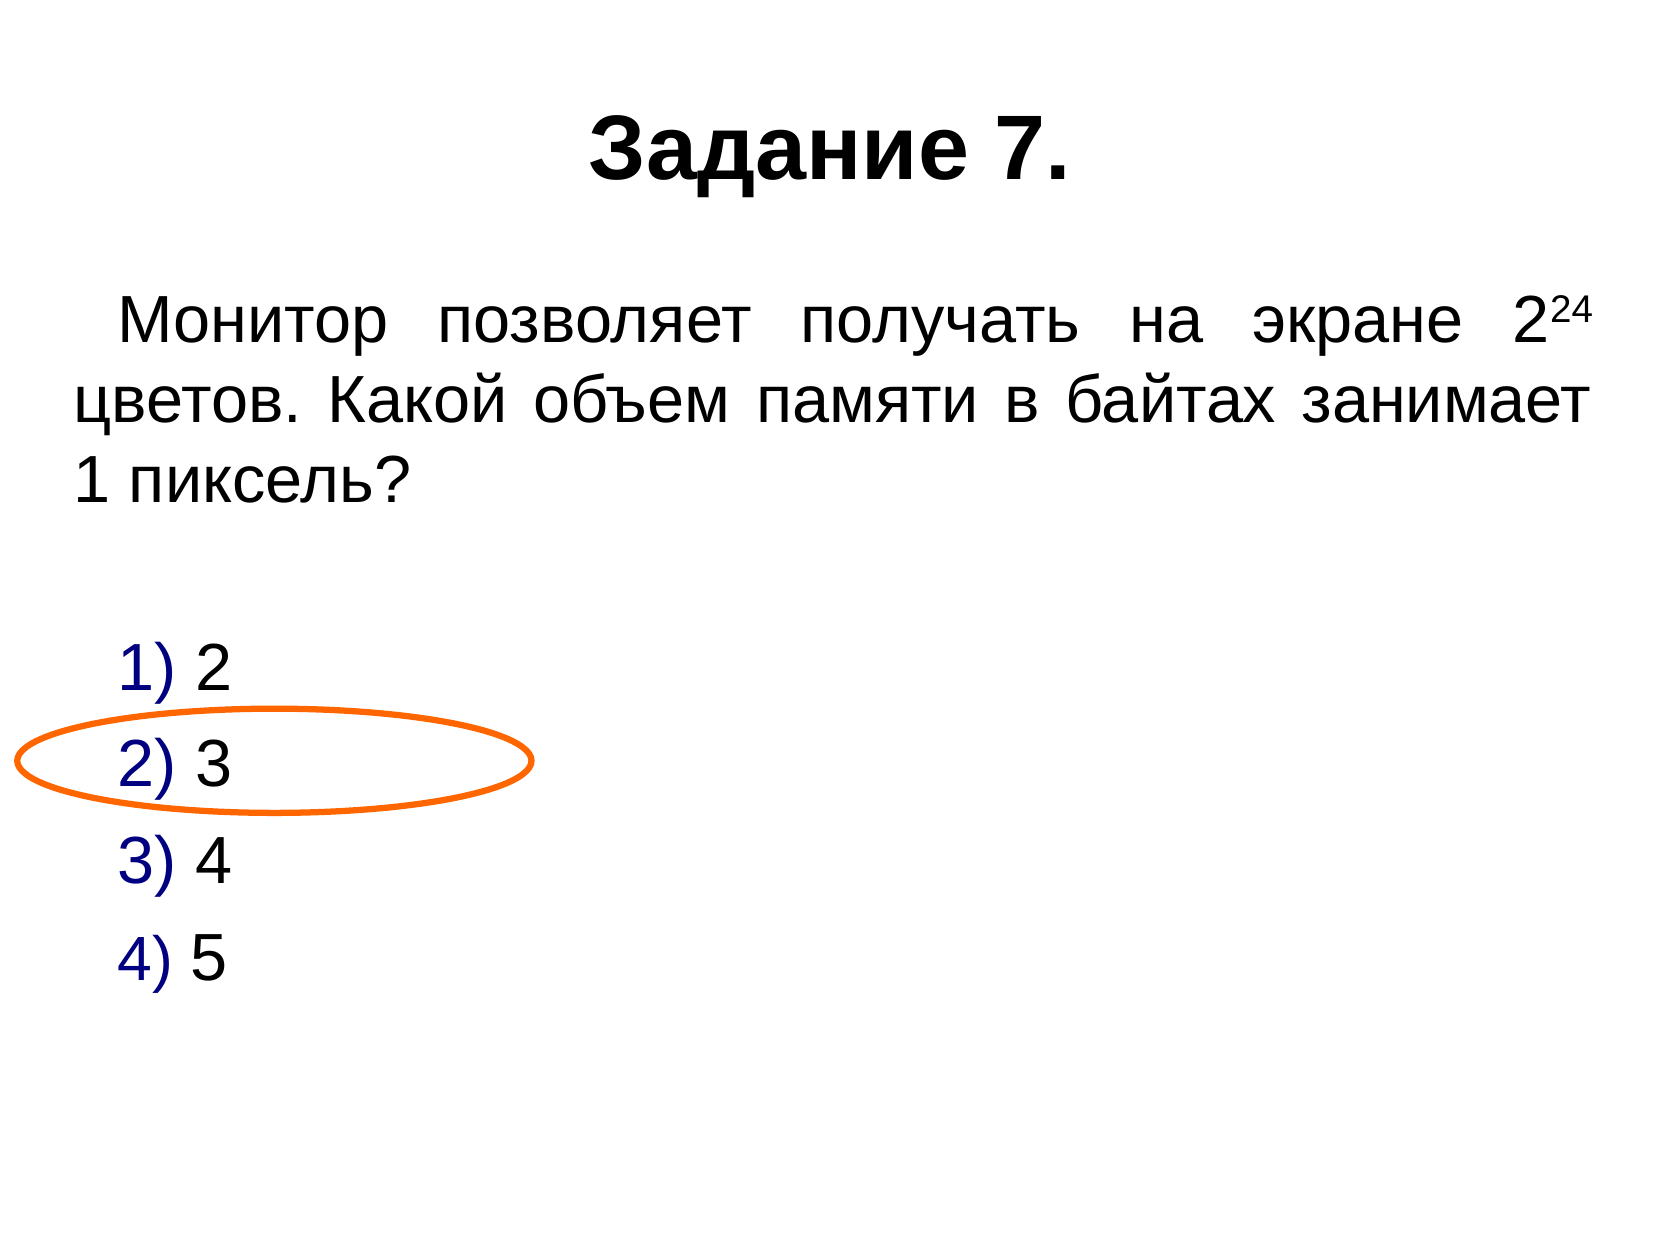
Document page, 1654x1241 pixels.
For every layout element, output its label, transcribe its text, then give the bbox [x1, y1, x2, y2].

title Задание 7. [82, 68, 1571, 268]
list Монитор позволяет получать на экране 224 цветов. Какой объем памяти в байтах занимает 1 пиксель? 2 3 4 5 [58, 712, 528, 809]
list Монитор позволяет получать на экране 224 цветов. Какой объем памяти в байтах занимает 1 пиксель? 2 3 4 5 [58, 268, 1609, 1194]
